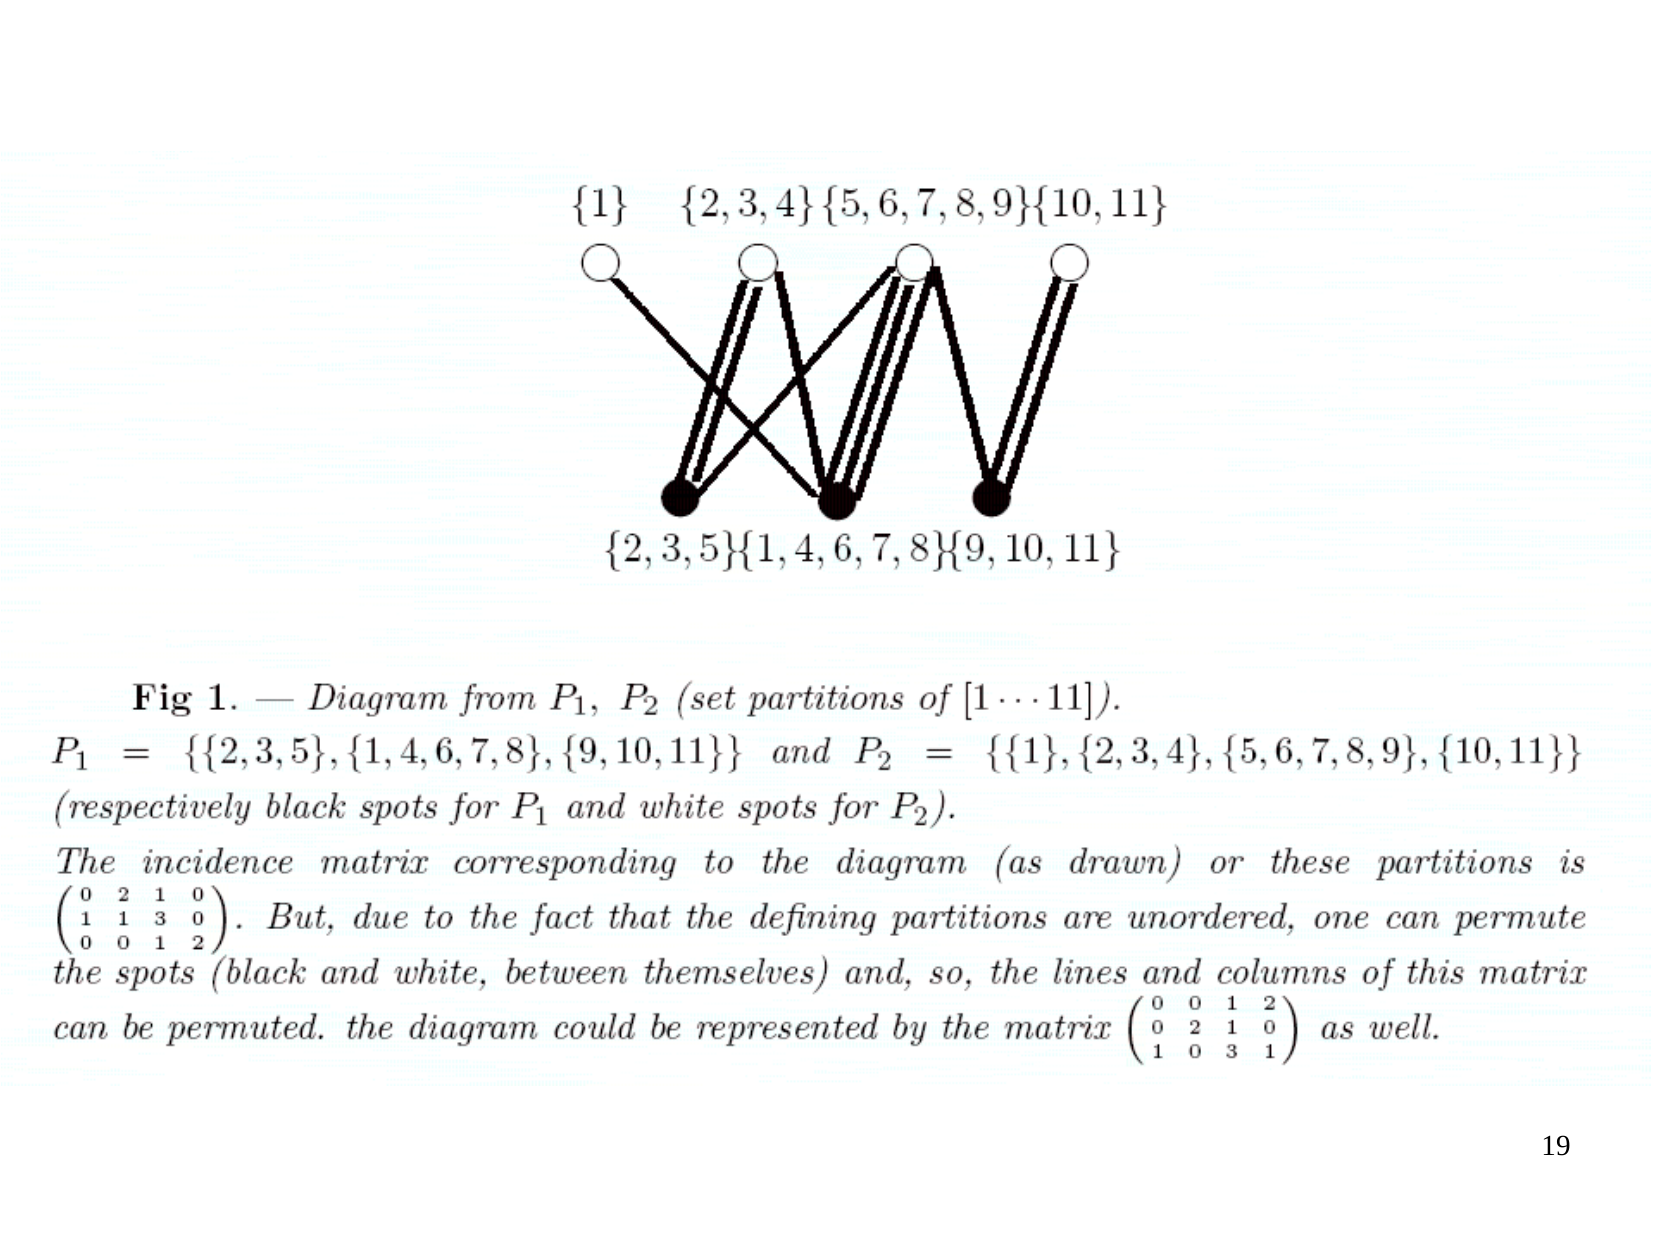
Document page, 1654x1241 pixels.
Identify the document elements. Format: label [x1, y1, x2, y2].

picture [1, 151, 1651, 1086]
